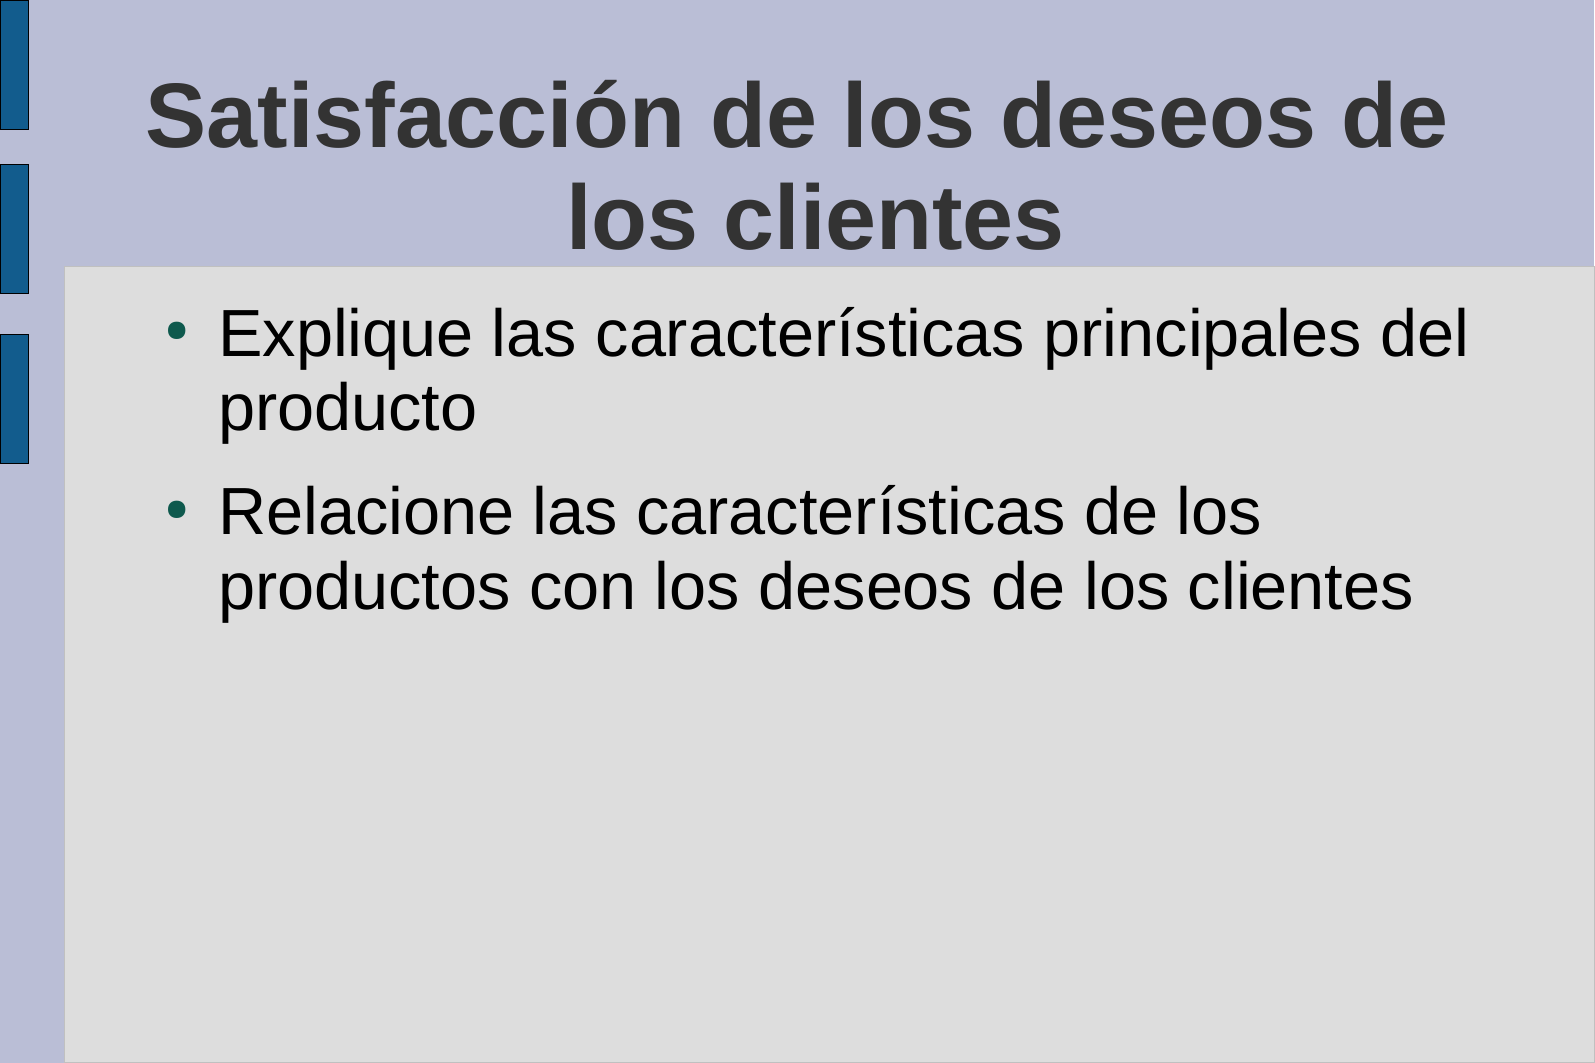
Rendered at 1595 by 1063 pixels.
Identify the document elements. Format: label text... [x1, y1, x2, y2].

list Explique las características principales del producto Relacione las características de los productos con los deseos de los clientes [147, 295, 1479, 966]
title Satisfacción de los deseos de los clientes [117, 64, 1479, 270]
